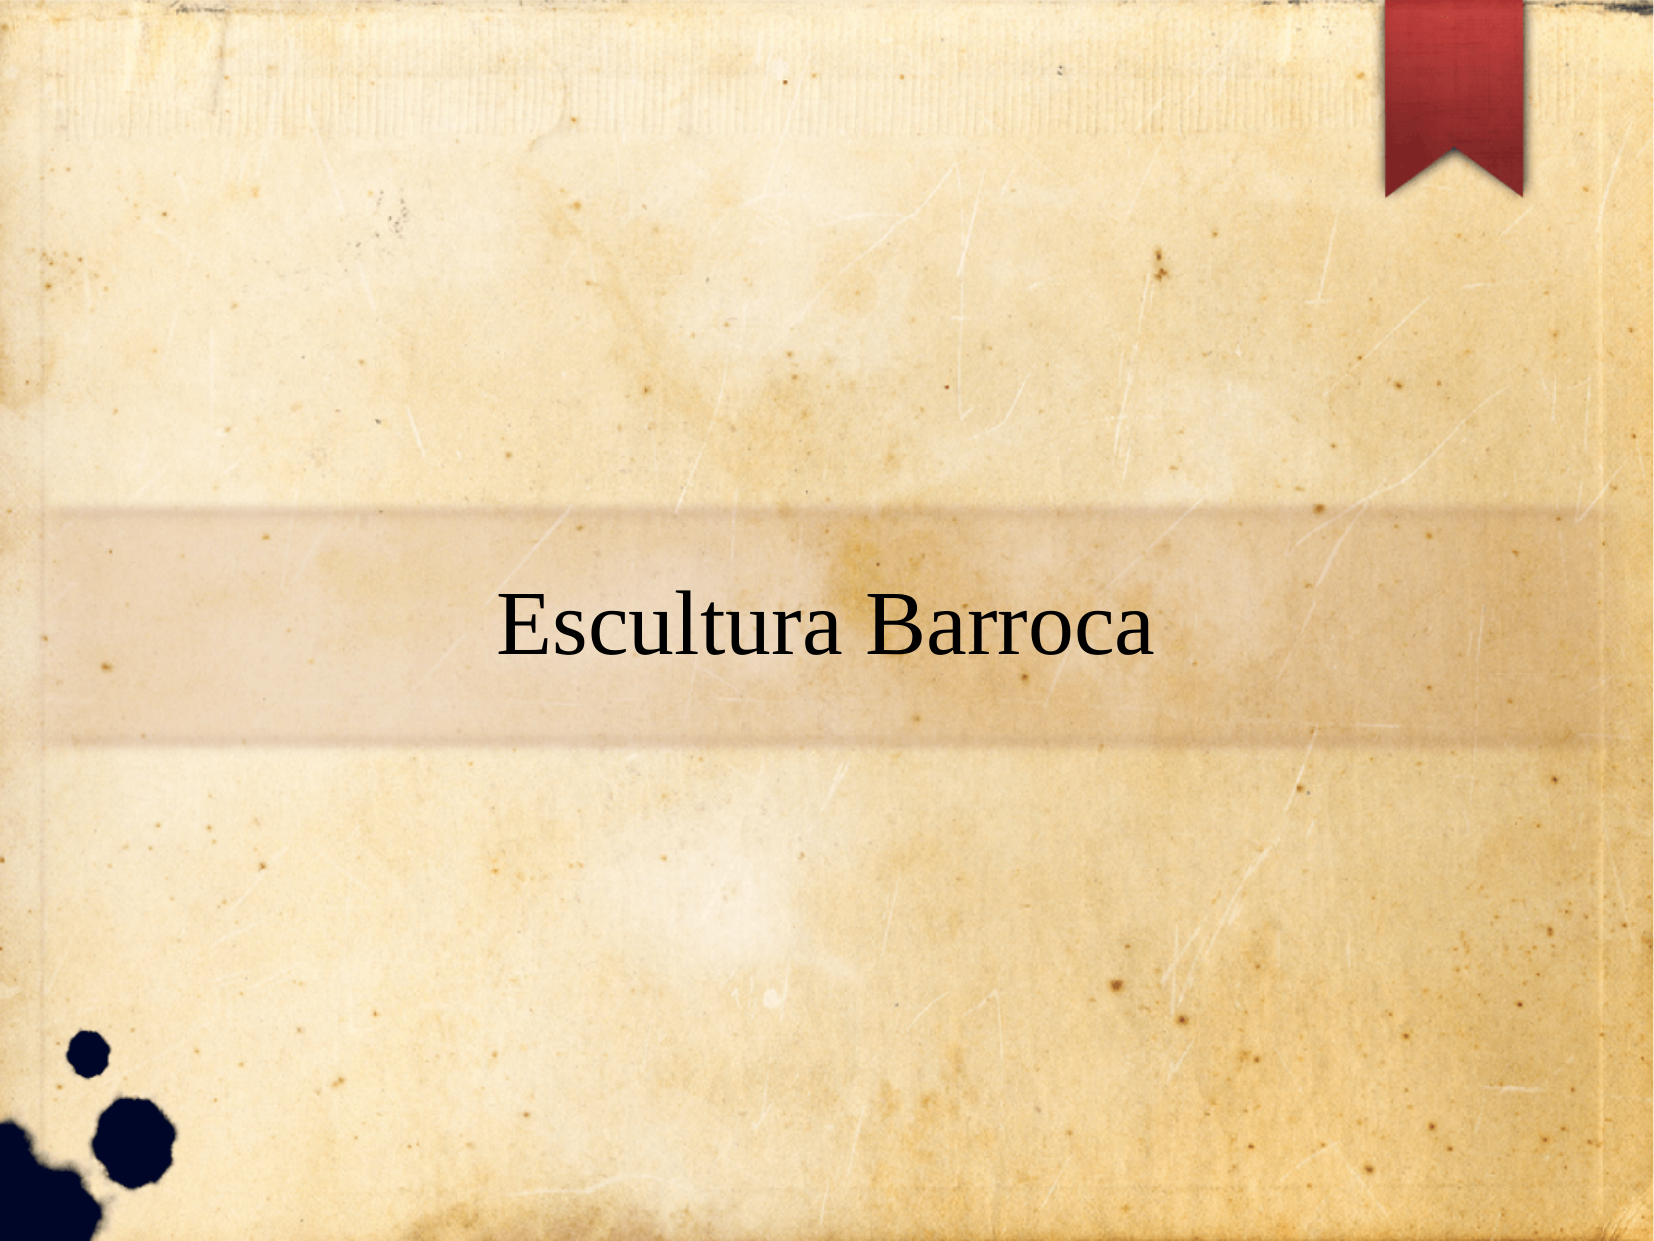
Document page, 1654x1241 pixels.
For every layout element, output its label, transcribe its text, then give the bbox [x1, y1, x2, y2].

picture [0, 0, 1654, 1241]
title Escultura Barroca [82, 519, 1571, 727]
